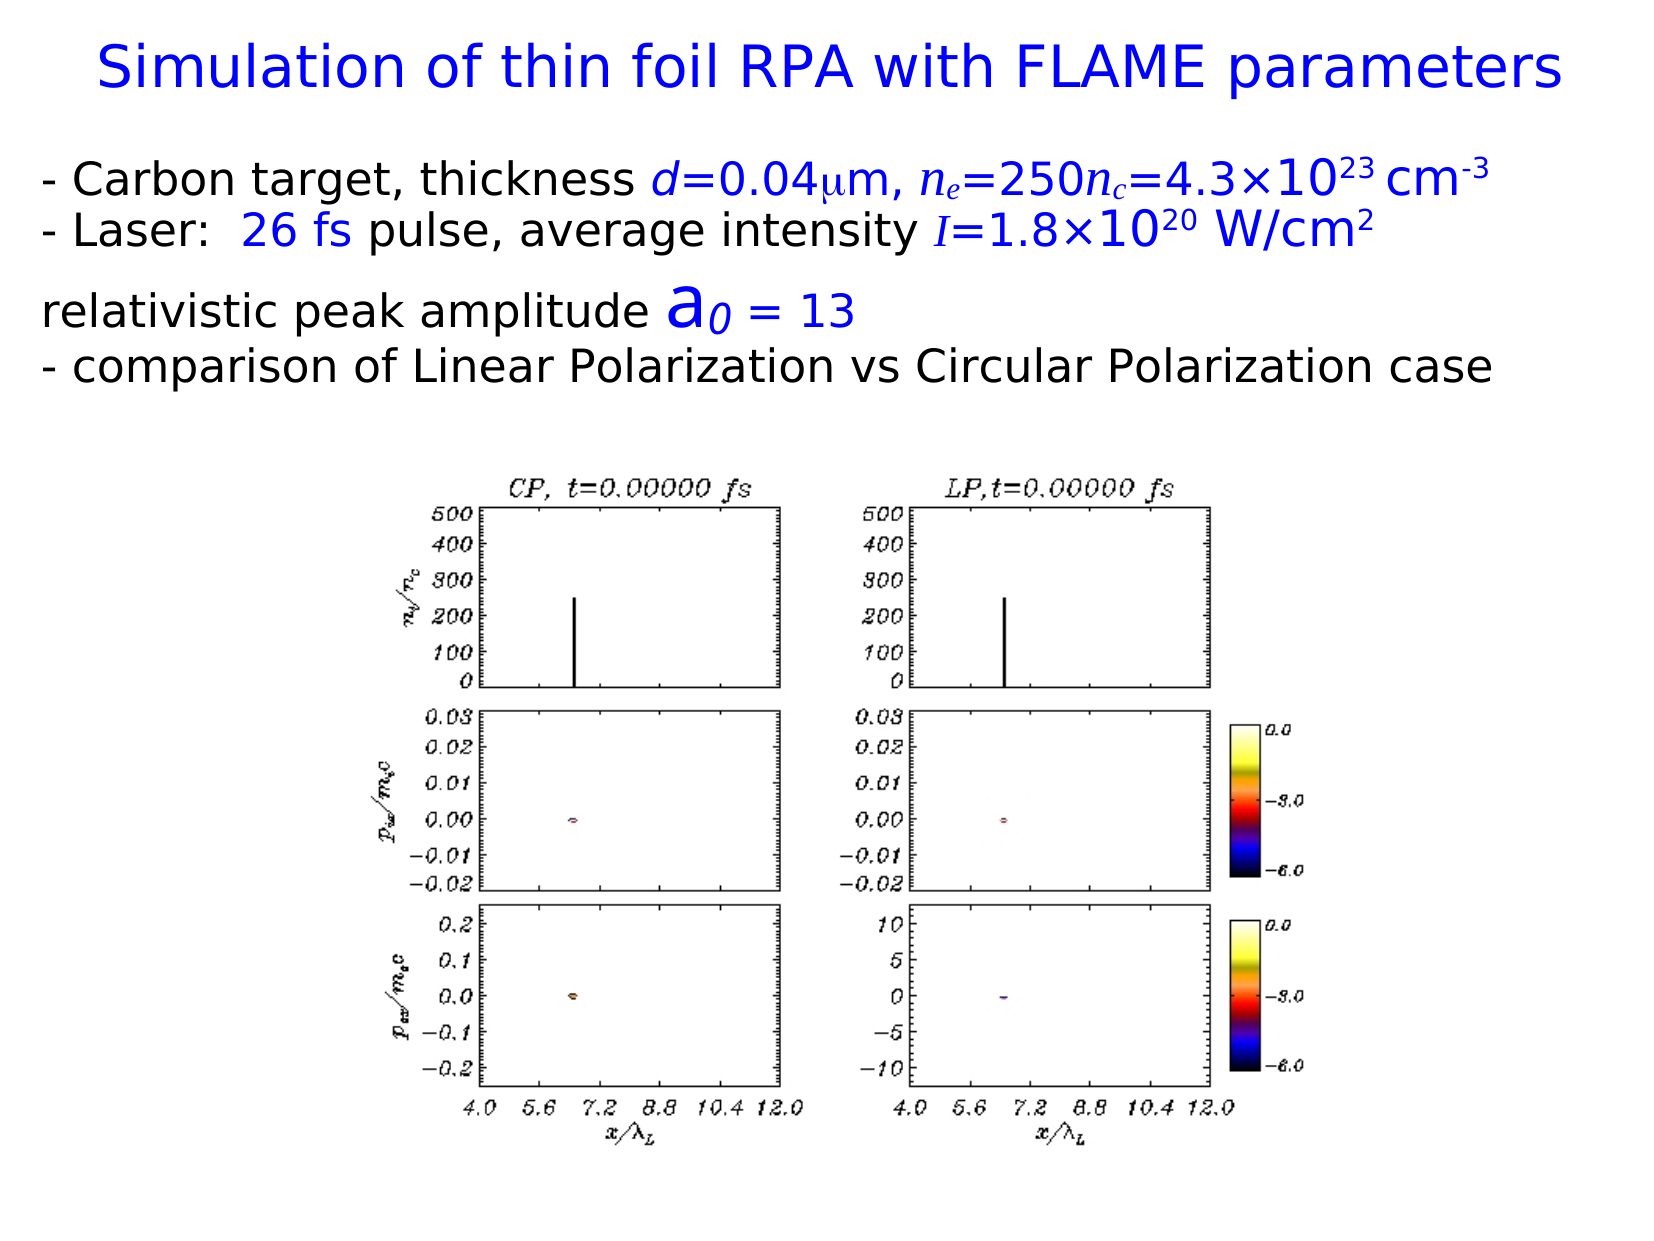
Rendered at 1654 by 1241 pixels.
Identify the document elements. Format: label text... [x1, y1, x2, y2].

picture [329, 471, 1330, 1222]
text_box - Carbon target, thickness d=0.04mm, ne=250nc=4.3×1023 cm-3 - Laser: 26 fs pulse, average intensity I=1.8×1020 W/cm2 relativistic peak amplitude a0 = 13 - comparison of Linear Polarization vs Circular Polarization case [25, 146, 1543, 455]
text_box Simulation of thin foil RPA with FLAME parameters [82, 27, 1599, 109]
